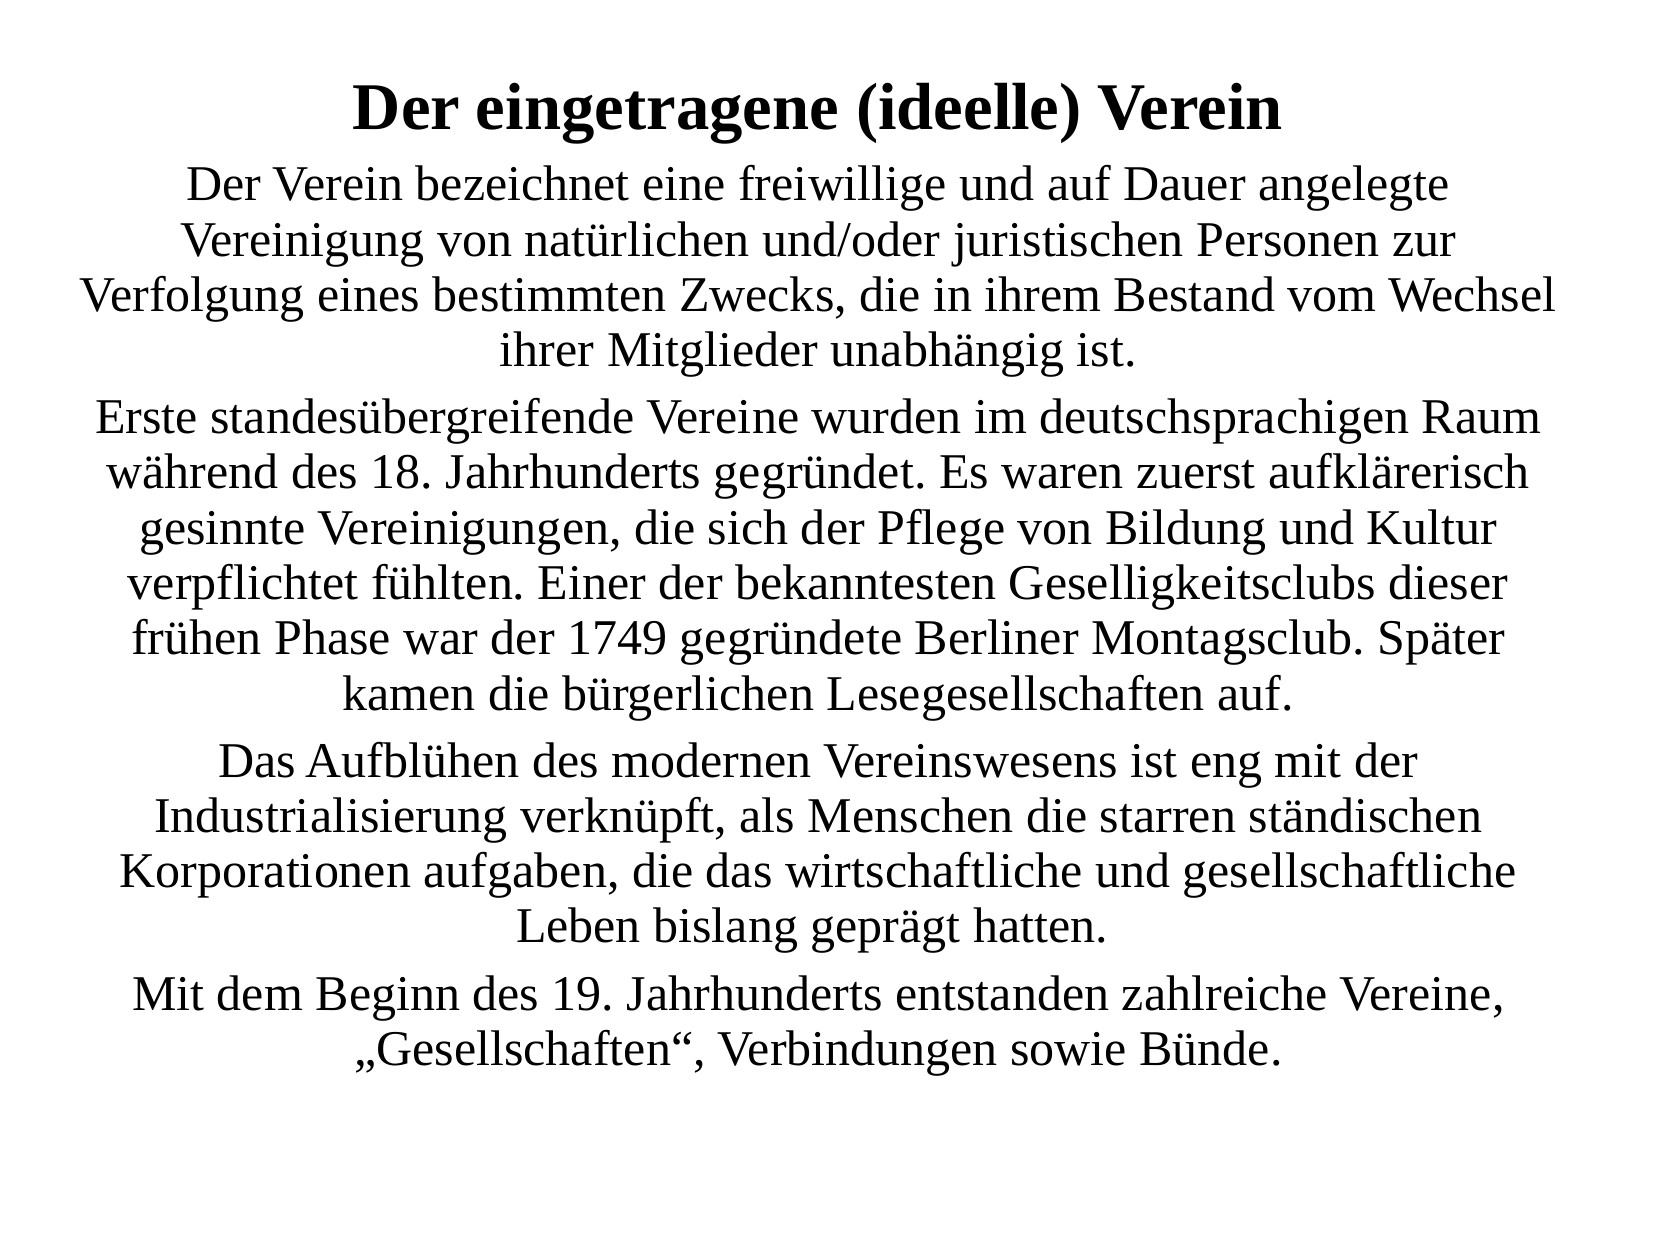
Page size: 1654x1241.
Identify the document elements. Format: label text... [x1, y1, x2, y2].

text_box Der eingetragene (ideelle) Verein Der Verein bezeichnet eine freiwillige und auf Dauer angelegte Vereinigung von natürlichen und/oder juristischen Personen zur Verfolgung eines bestimmten Zwecks, die in ihrem Bestand vom Wechsel ihrer Mitglieder unabhängig ist. Erste standesübergreifende Vereine wurden im deutschsprachigen Raum während des 18. Jahrhunderts gegründet. Es waren zuerst aufklärerisch gesinnte Vereinigungen, die sich der Pflege von Bildung und Kultur verpflichtet fühlten. Einer der bekanntesten Geselligkeitsclubs dieser frühen Phase war der 1749 gegründete Berliner Montagsclub. Später kamen die bürgerlichen Lesegesellschaften auf. Das Aufblühen des modernen Vereinswesens ist eng mit der Industrialisierung verknüpft, als Menschen die starren ständischen Korporationen aufgaben, die das wirtschaftliche und gesellschaftliche Leben bislang geprägt hatten. Mit dem Beginn des 19. Jahrhunderts entstanden zahlreiche Vereine, „Gesellschaften“, Verbindungen sowie Bünde. [64, 62, 1601, 1084]
